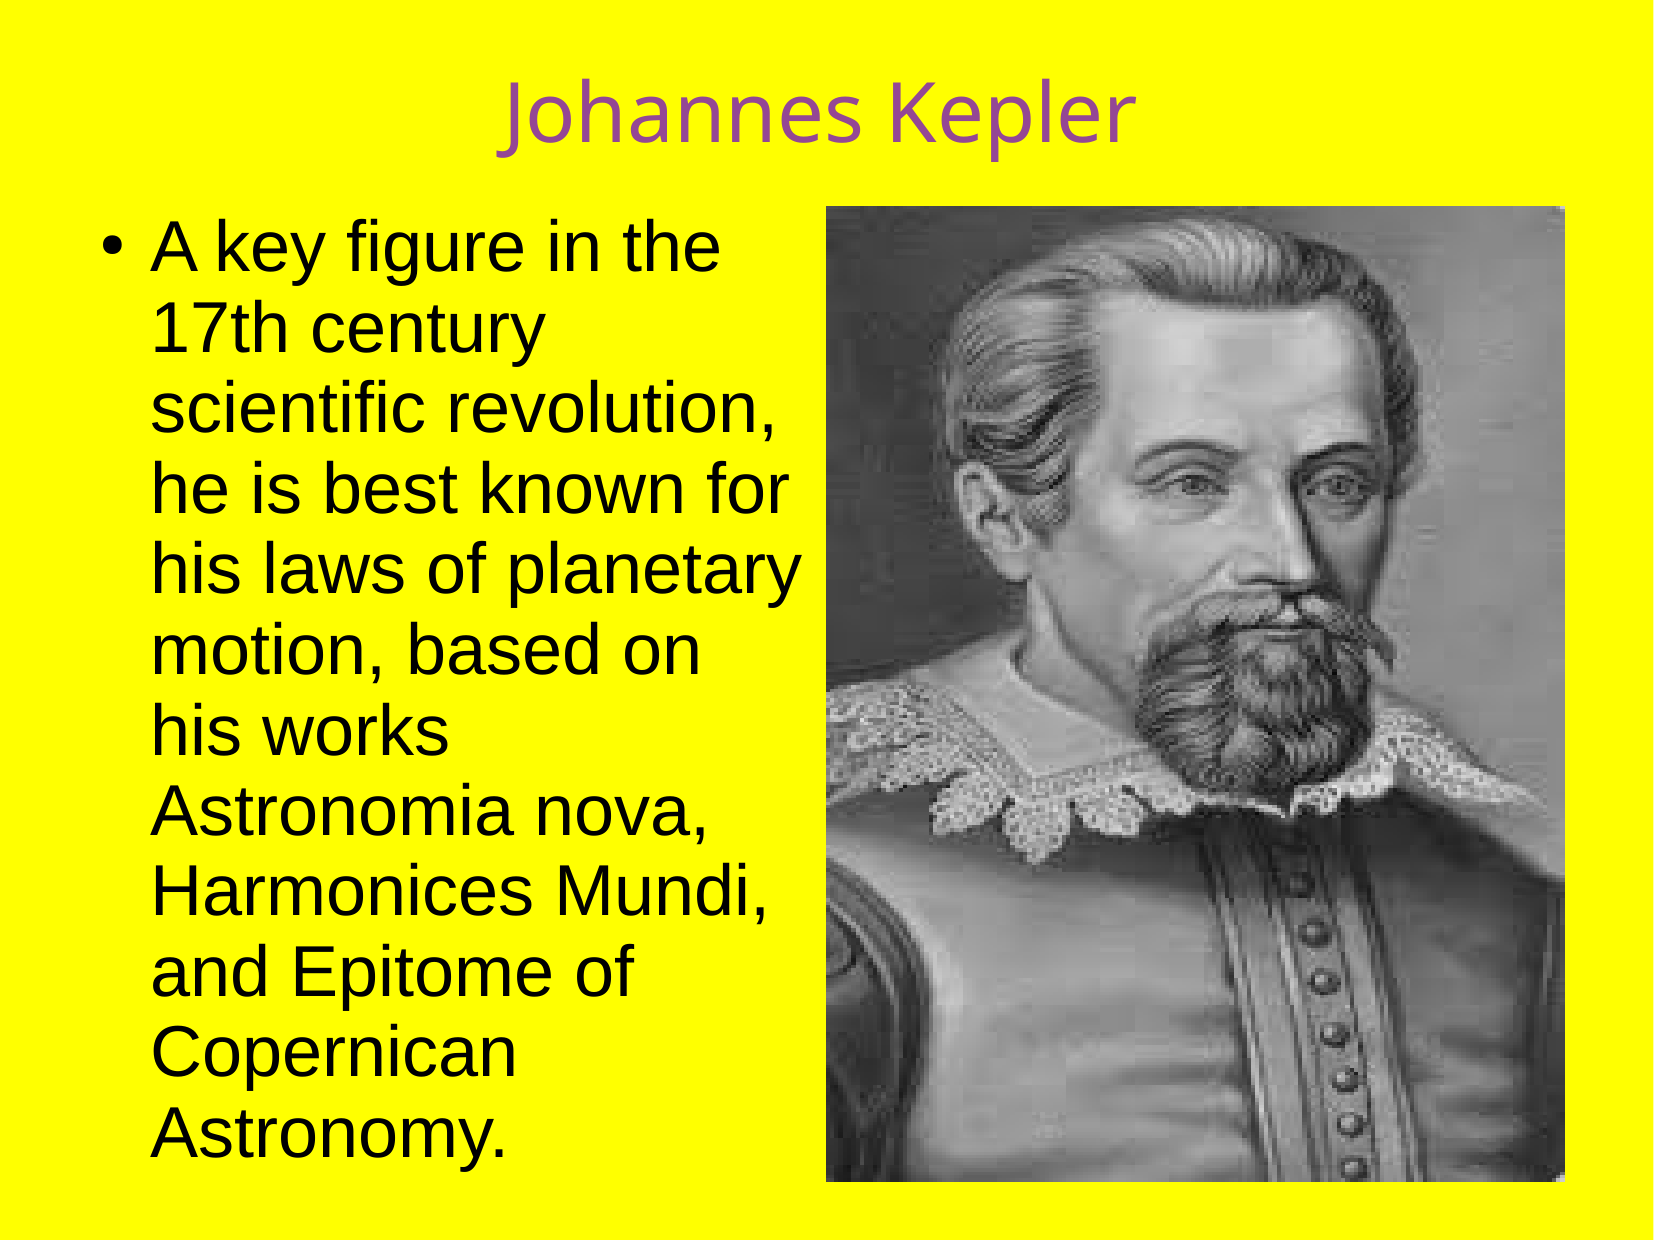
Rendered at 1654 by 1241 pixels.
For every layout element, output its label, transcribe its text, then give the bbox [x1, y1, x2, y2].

list A key figure in the 17th century scientific revolution, he is best known for his laws of planetary motion, based on his works Astronomia nova, Harmonices Mundi, and Epitome of Copernican Astronomy. [82, 206, 809, 1182]
picture [826, 206, 1572, 1182]
title Johannes Kepler [76, 29, 1565, 191]
